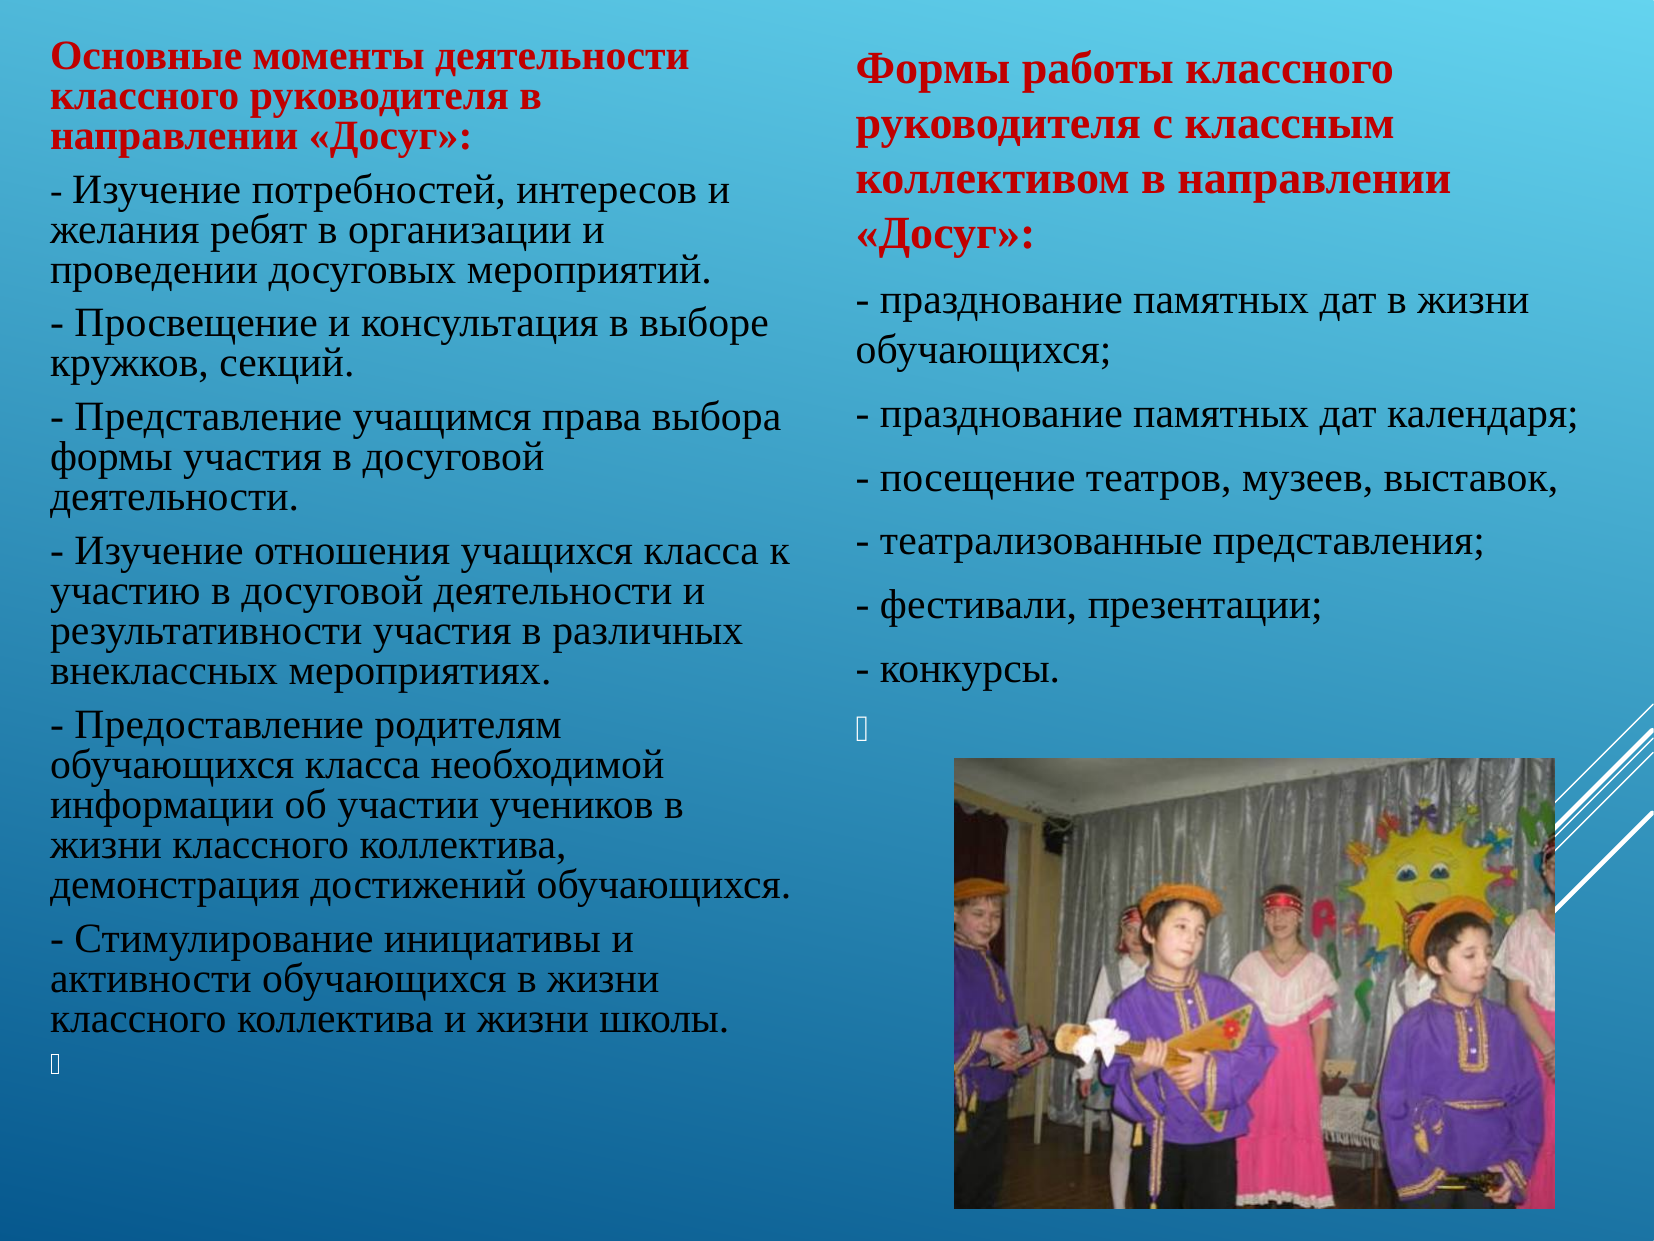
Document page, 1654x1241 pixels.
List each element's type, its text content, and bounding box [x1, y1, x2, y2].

list Формы работы классного руководителя с классным коллективом в направлении «Досуг»: - празднование памятных дат в жизни обучающихся; - празднование памятных дат календаря; - посещение театров, музеев, выставок, - театрализованные представления; - фестивали, презентации; - конкурсы. [840, 29, 1609, 782]
list Основные моменты деятельности классного руководителя в направлении «Досуг»: - Изучение потребностей, интересов и желания ребят в организации и проведении досуговых мероприятий. - Просвещение и консультация в выборе кружков, секций. - Представление учащимся права выбора формы участия в досуговой деятельности. - Изучение отношения учащихся класса к участию в досуговой деятельности и результативности участия в различных внеклассных мероприятиях. - Предоставление родителям обучающихся класса необходимой информации об участии учеников в жизни классного коллектива, демонстрация достижений обучающихся. - Стимулирование инициативы и активности обучающихся в жизни классного коллектива и жизни школы. [34, 29, 812, 1188]
picture [954, 758, 1555, 1209]
